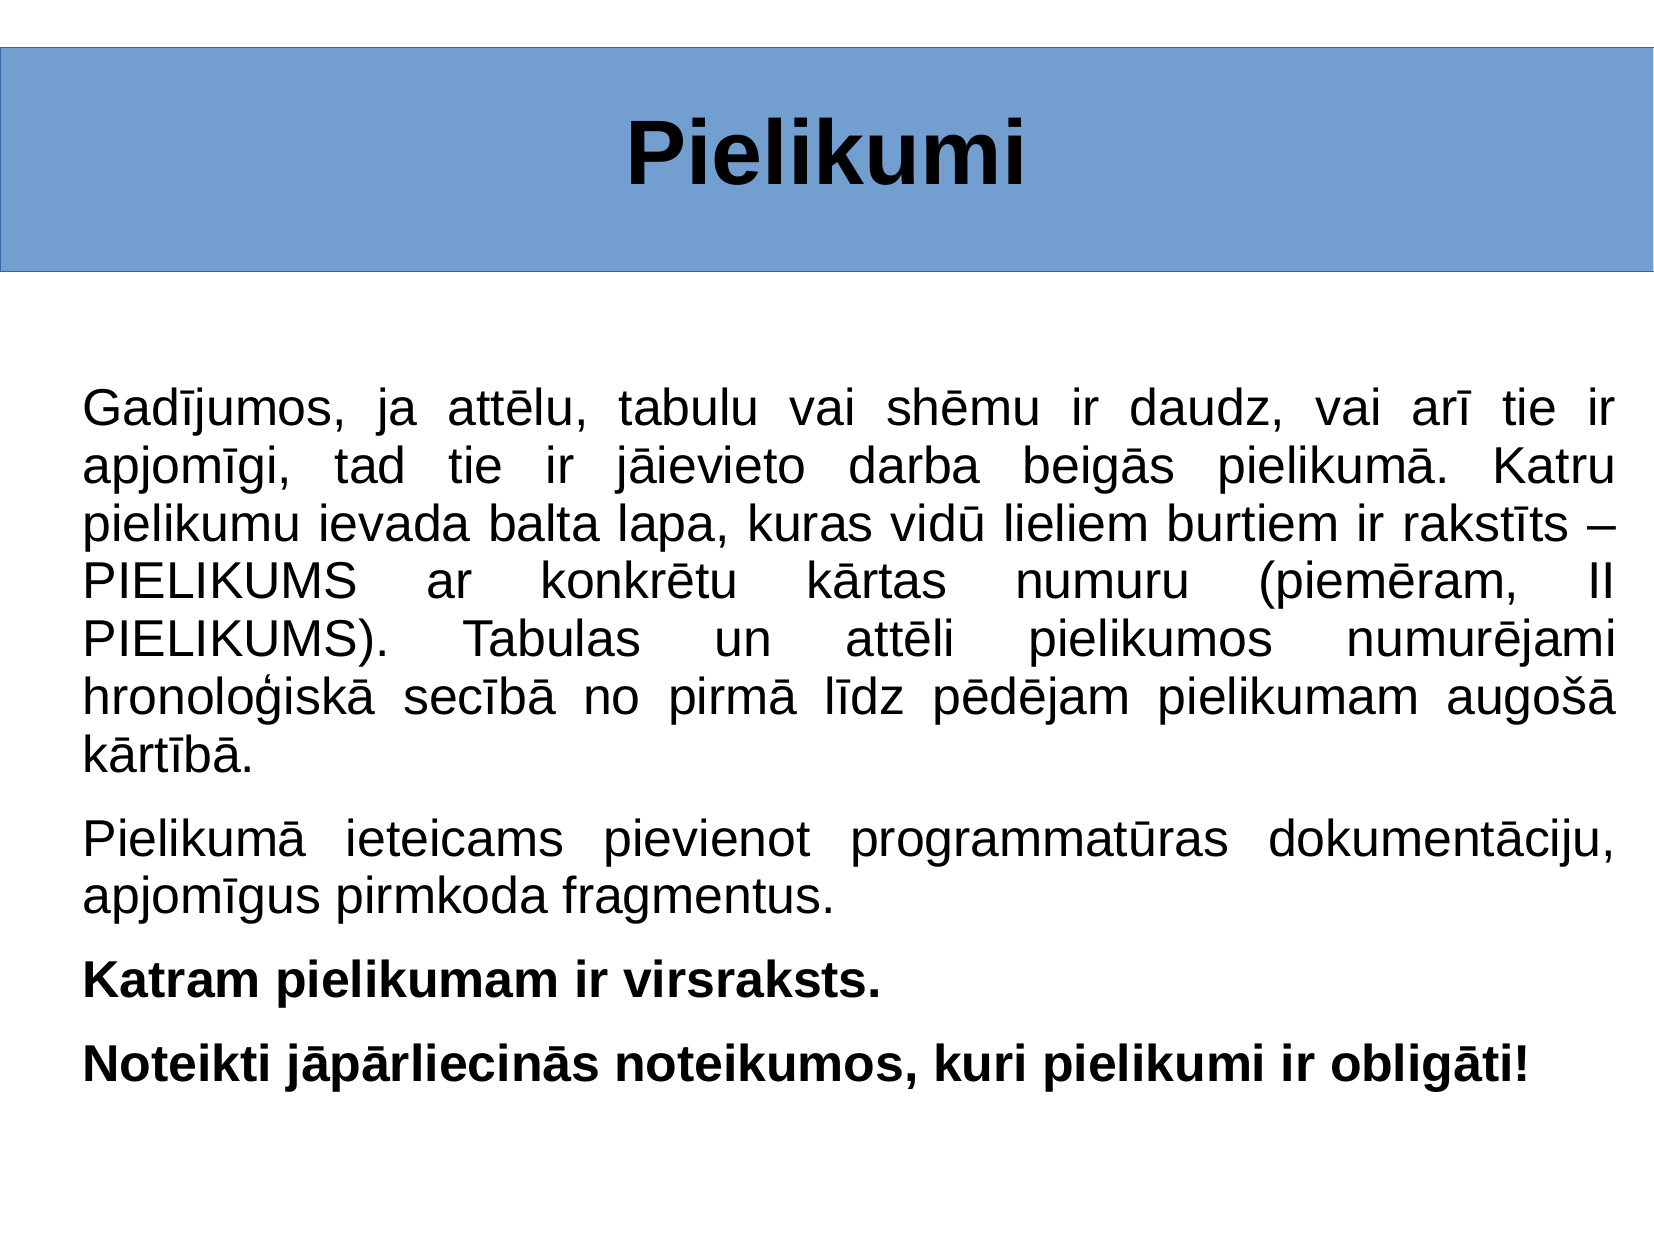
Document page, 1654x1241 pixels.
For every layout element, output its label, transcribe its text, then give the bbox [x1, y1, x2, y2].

list Gadījumos, ja attēlu, tabulu vai shēmu ir daudz, vai arī tie ir apjomīgi, tad tie ir jāievieto darba beigās pielikumā. Katru pielikumu ievada balta lapa, kuras vidū lieliem burtiem ir rakstīts – PIELIKUMS ar konkrētu kārtas numuru (piemēram, II PIELIKUMS). Tabulas un attēli pielikumos numurējami hronoloģiskā secībā no pirmā līdz pēdējam pielikumam augošā kārtībā. Pielikumā ieteicams pievienot programmatūras dokumentāciju, apjomīgus pirmkoda fragmentus. Katram pielikumam ir virsraksts. Noteikti jāpārliecinās noteikumos, kuri pielikumi ir obligāti! [82, 378, 1619, 1099]
title Pielikumi [82, 49, 1571, 257]
text_box [0, 47, 1654, 272]
